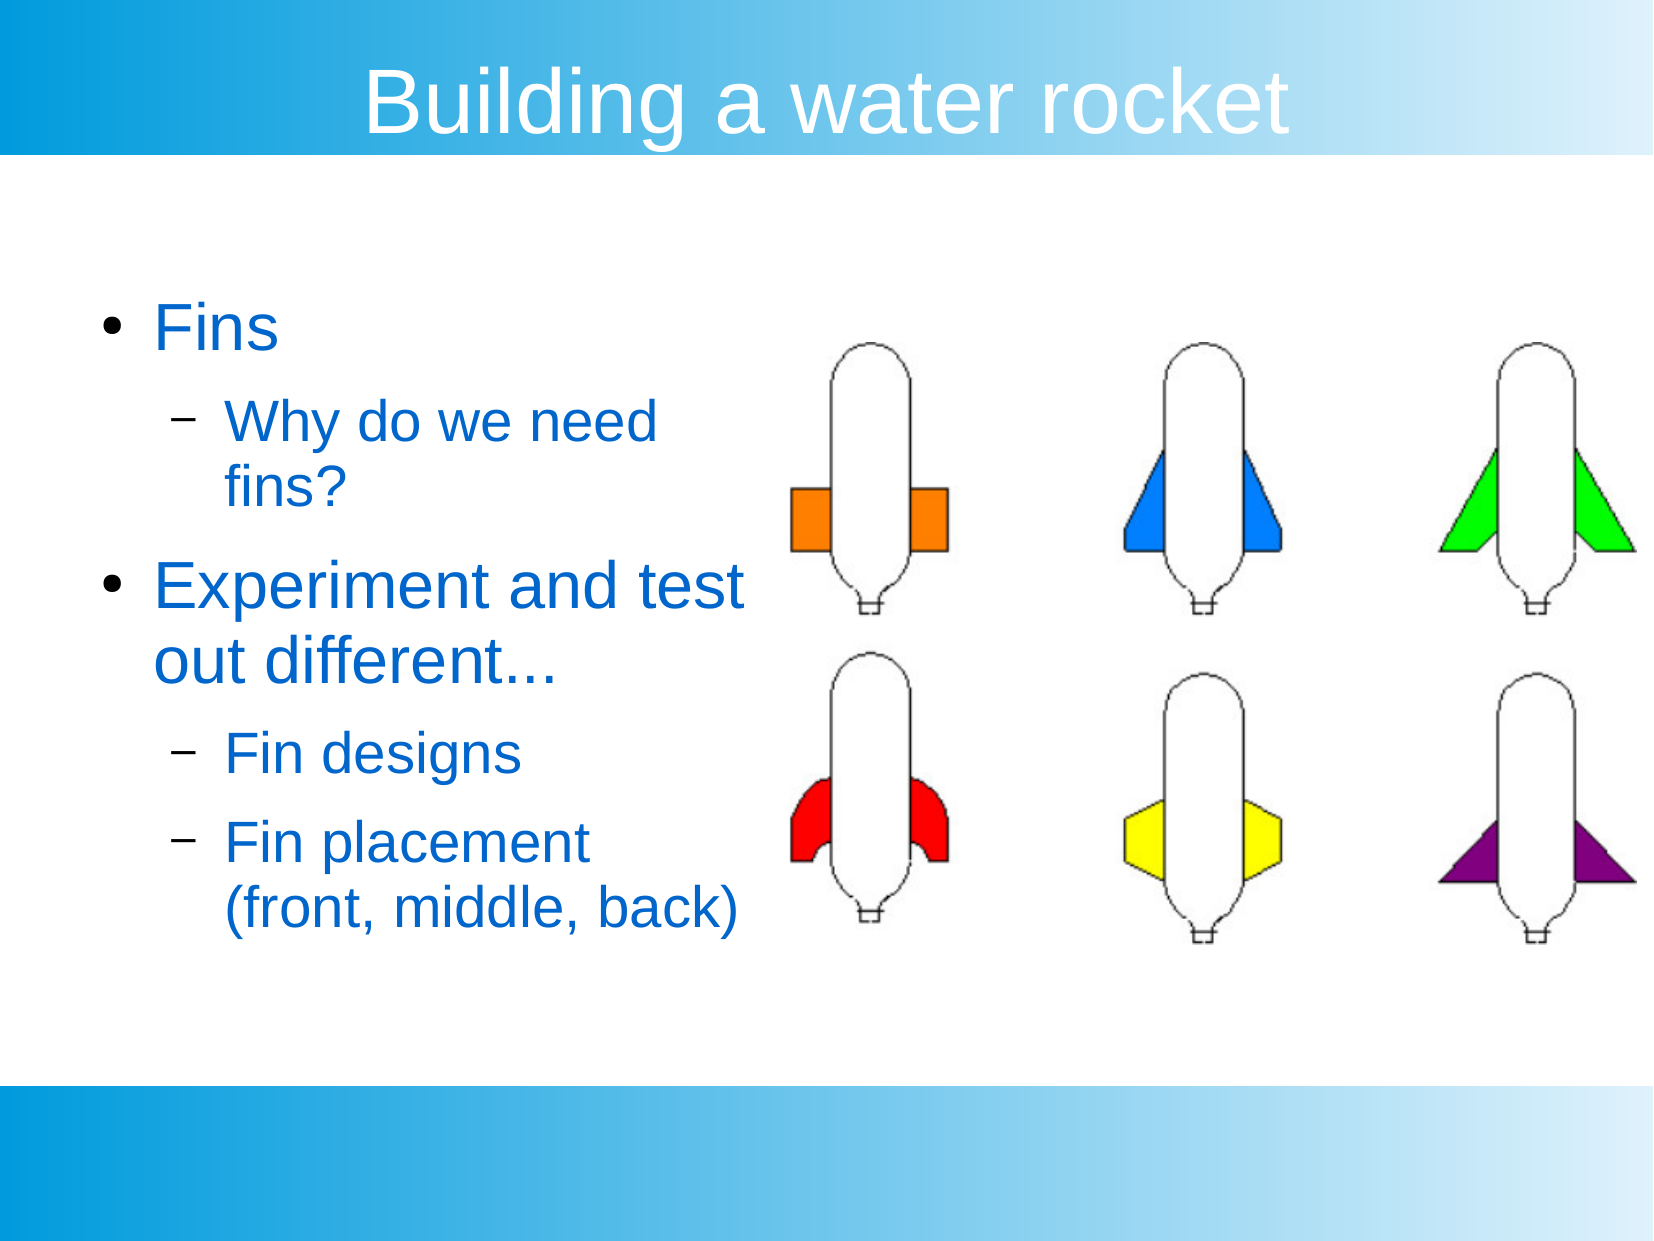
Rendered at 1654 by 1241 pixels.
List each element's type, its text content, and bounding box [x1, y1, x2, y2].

list Fins Why do we need fins? Experiment and test out different... Fin designs Fin placement (front, middle, back) [82, 290, 1571, 1010]
text_box [82, 49, 1571, 155]
picture [789, 342, 1637, 945]
